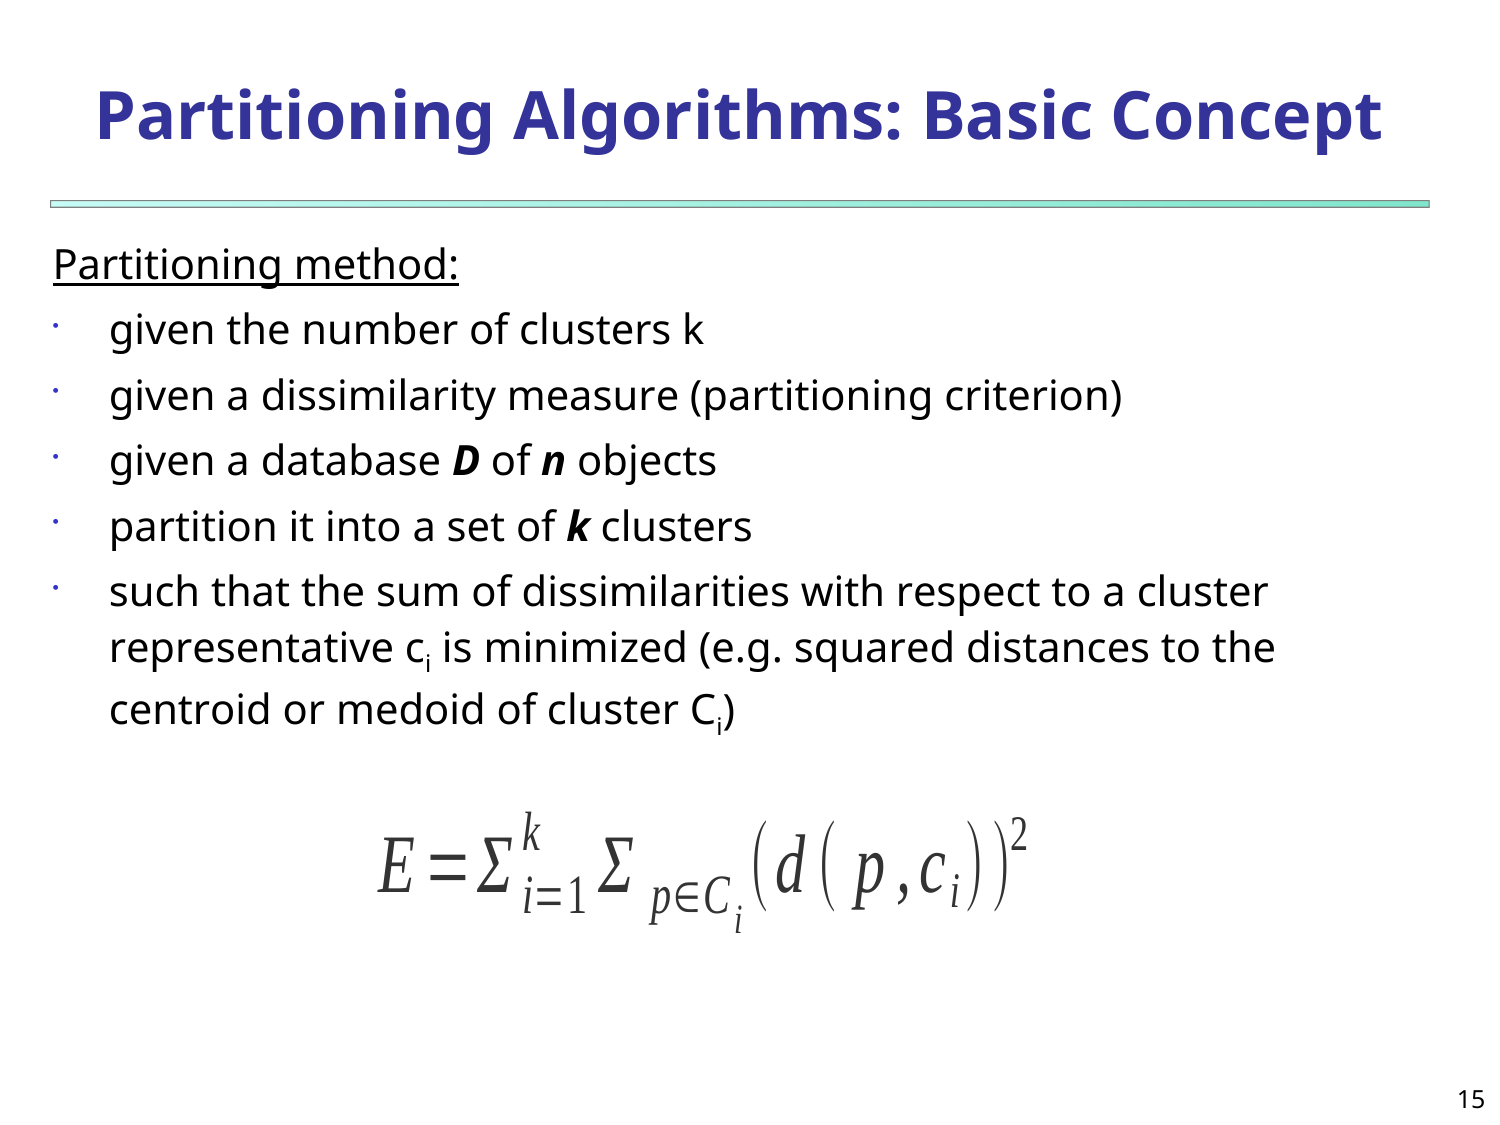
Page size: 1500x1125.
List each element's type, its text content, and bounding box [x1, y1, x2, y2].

text_box <number> [1187, 1062, 1500, 1125]
list Partitioning method: given the number of clusters k given a dissimilarity measure (partitioning criterion) given a database D of n objects partition it into a set of k clusters such that the sum of dissimilarities with respect to a cluster representative ci is minimized (e.g. squared distances to the centroid or medoid of cluster Ci) [37, 224, 1438, 1063]
title Partitioning Algorithms: Basic Concept [50, 24, 1429, 201]
text_box [360, 803, 1051, 946]
